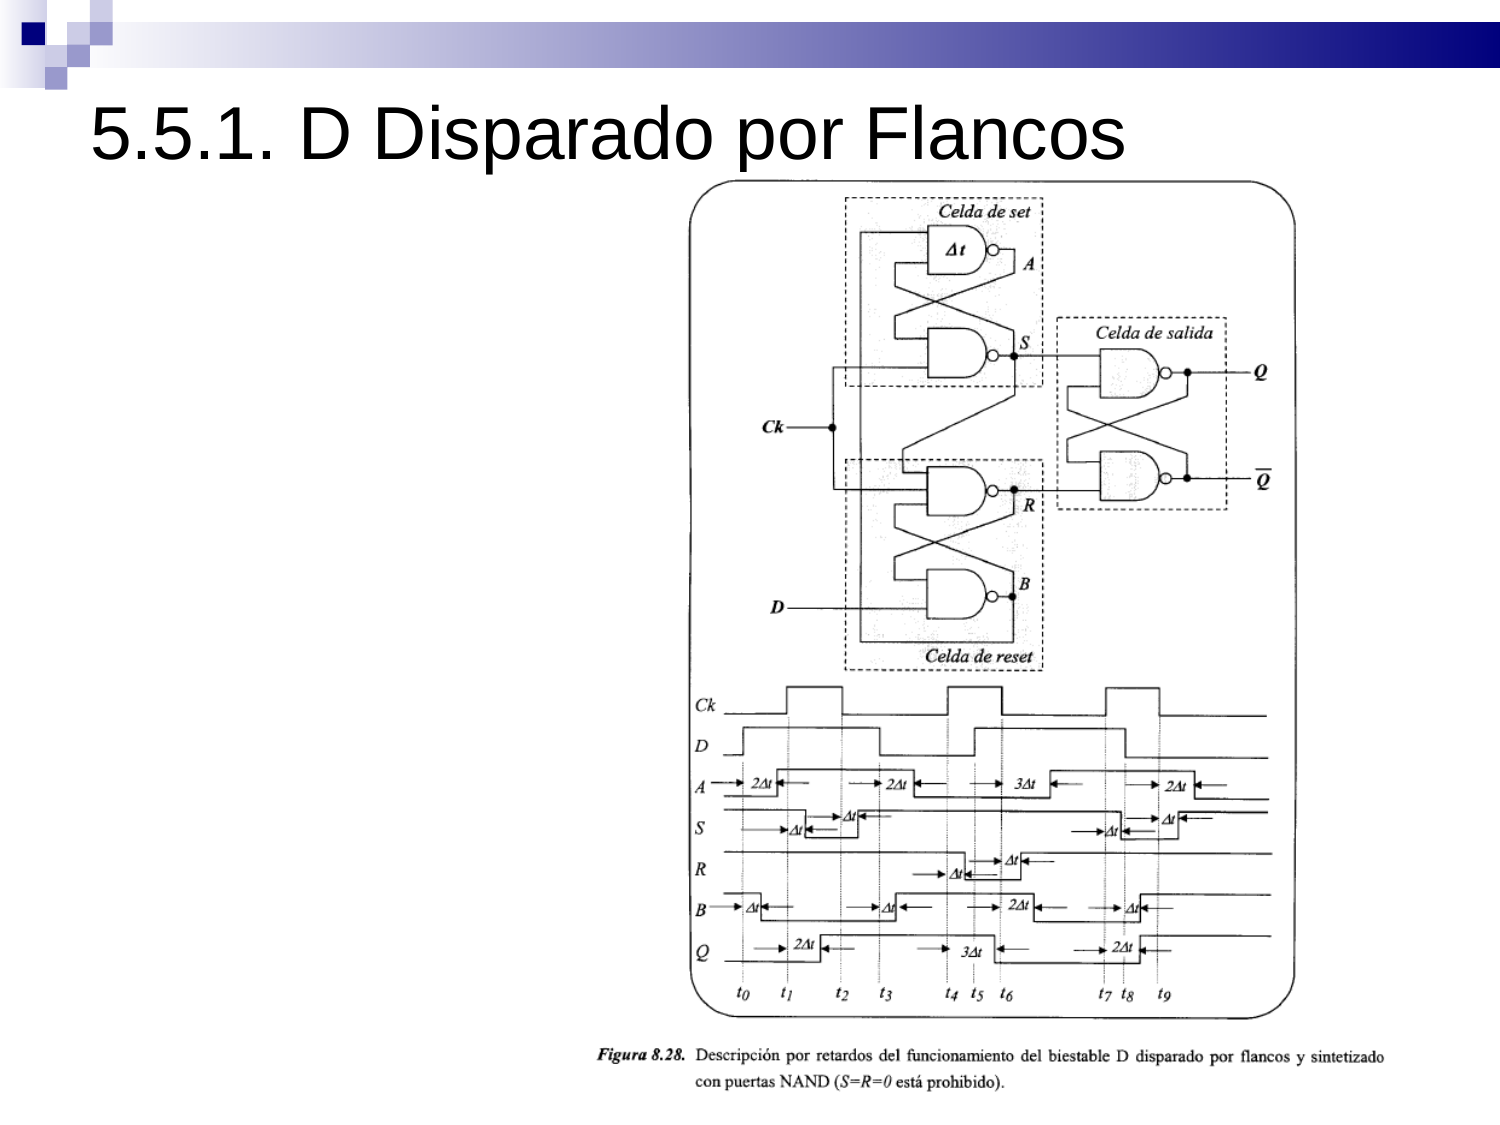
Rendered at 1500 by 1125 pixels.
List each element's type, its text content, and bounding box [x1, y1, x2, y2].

picture [572, 172, 1394, 1099]
title 5.5.1. D Disparado por Flancos [75, 75, 1426, 185]
